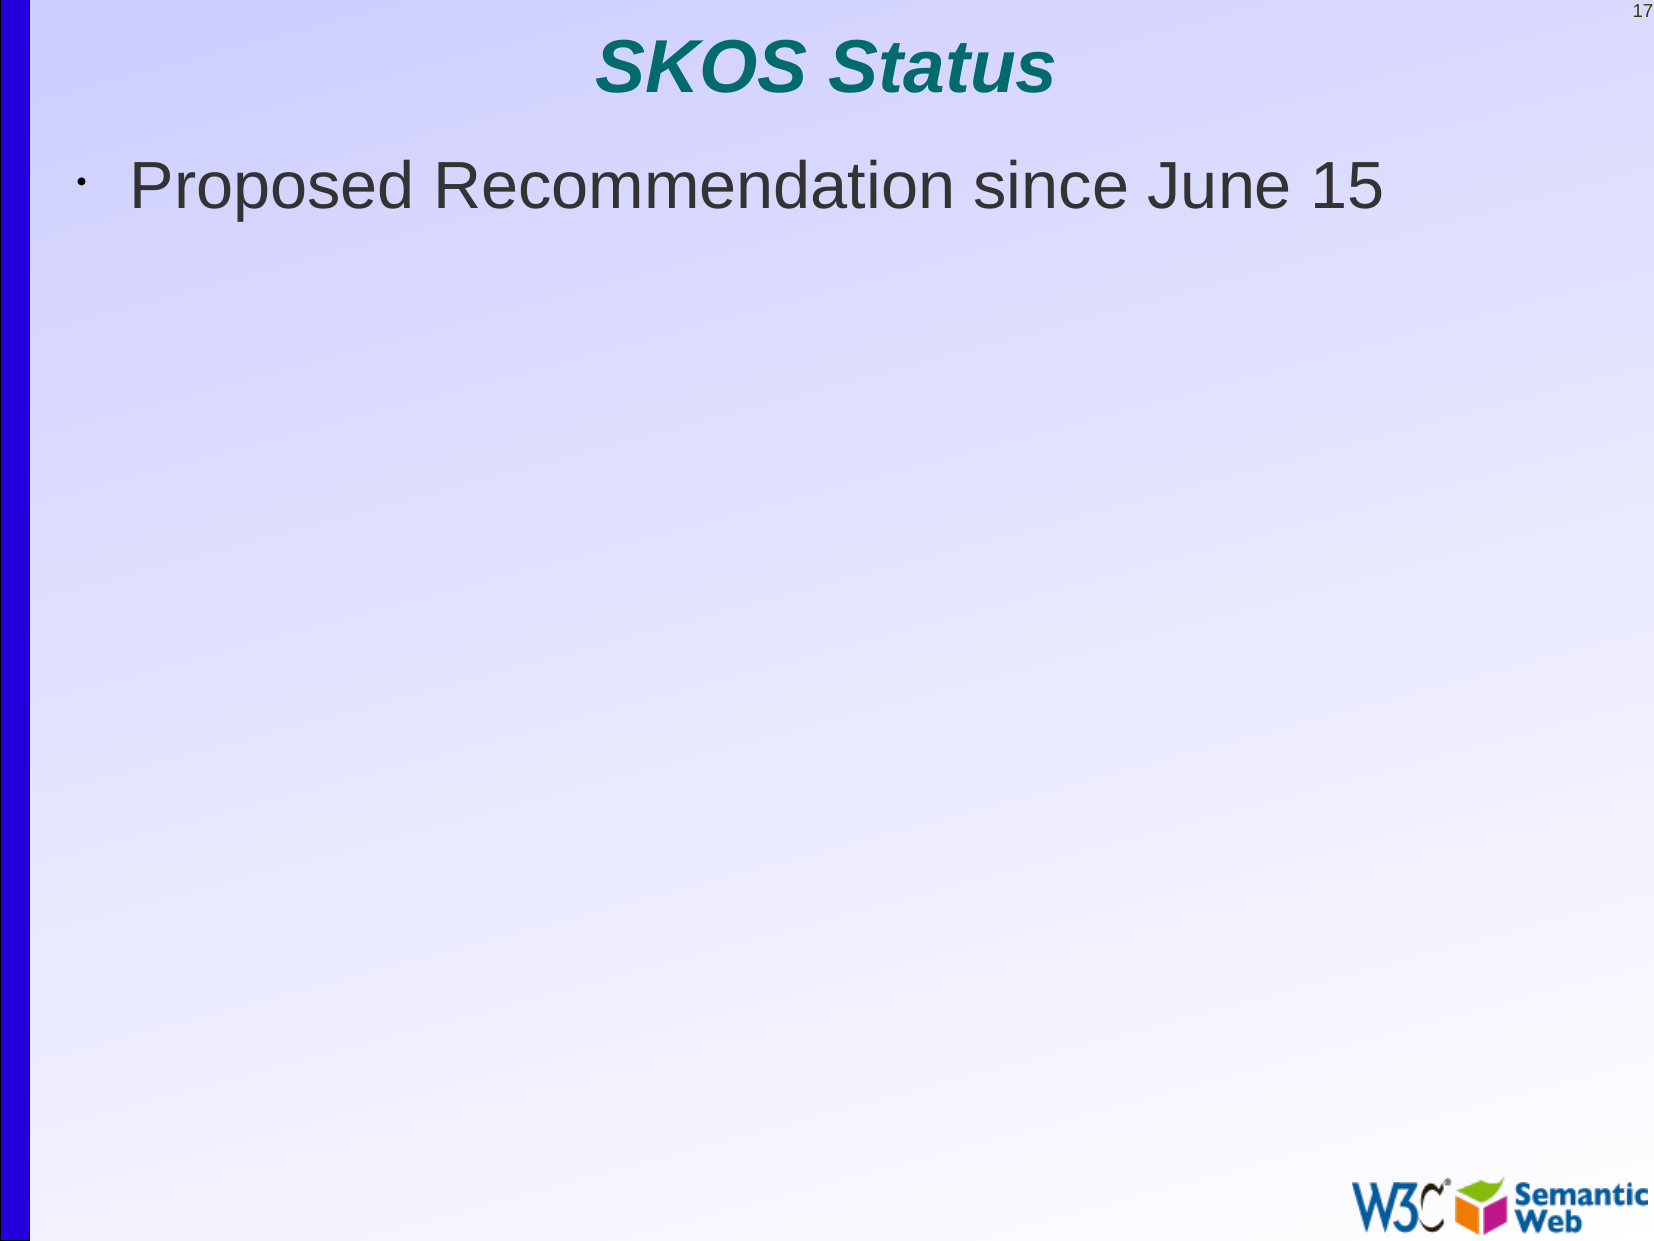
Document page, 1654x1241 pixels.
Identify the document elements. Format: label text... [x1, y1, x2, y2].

picture [1352, 1175, 1648, 1235]
title SKOS Status [0, 5, 1654, 125]
list Proposed Recommendation since June 15 [59, 147, 1642, 1134]
